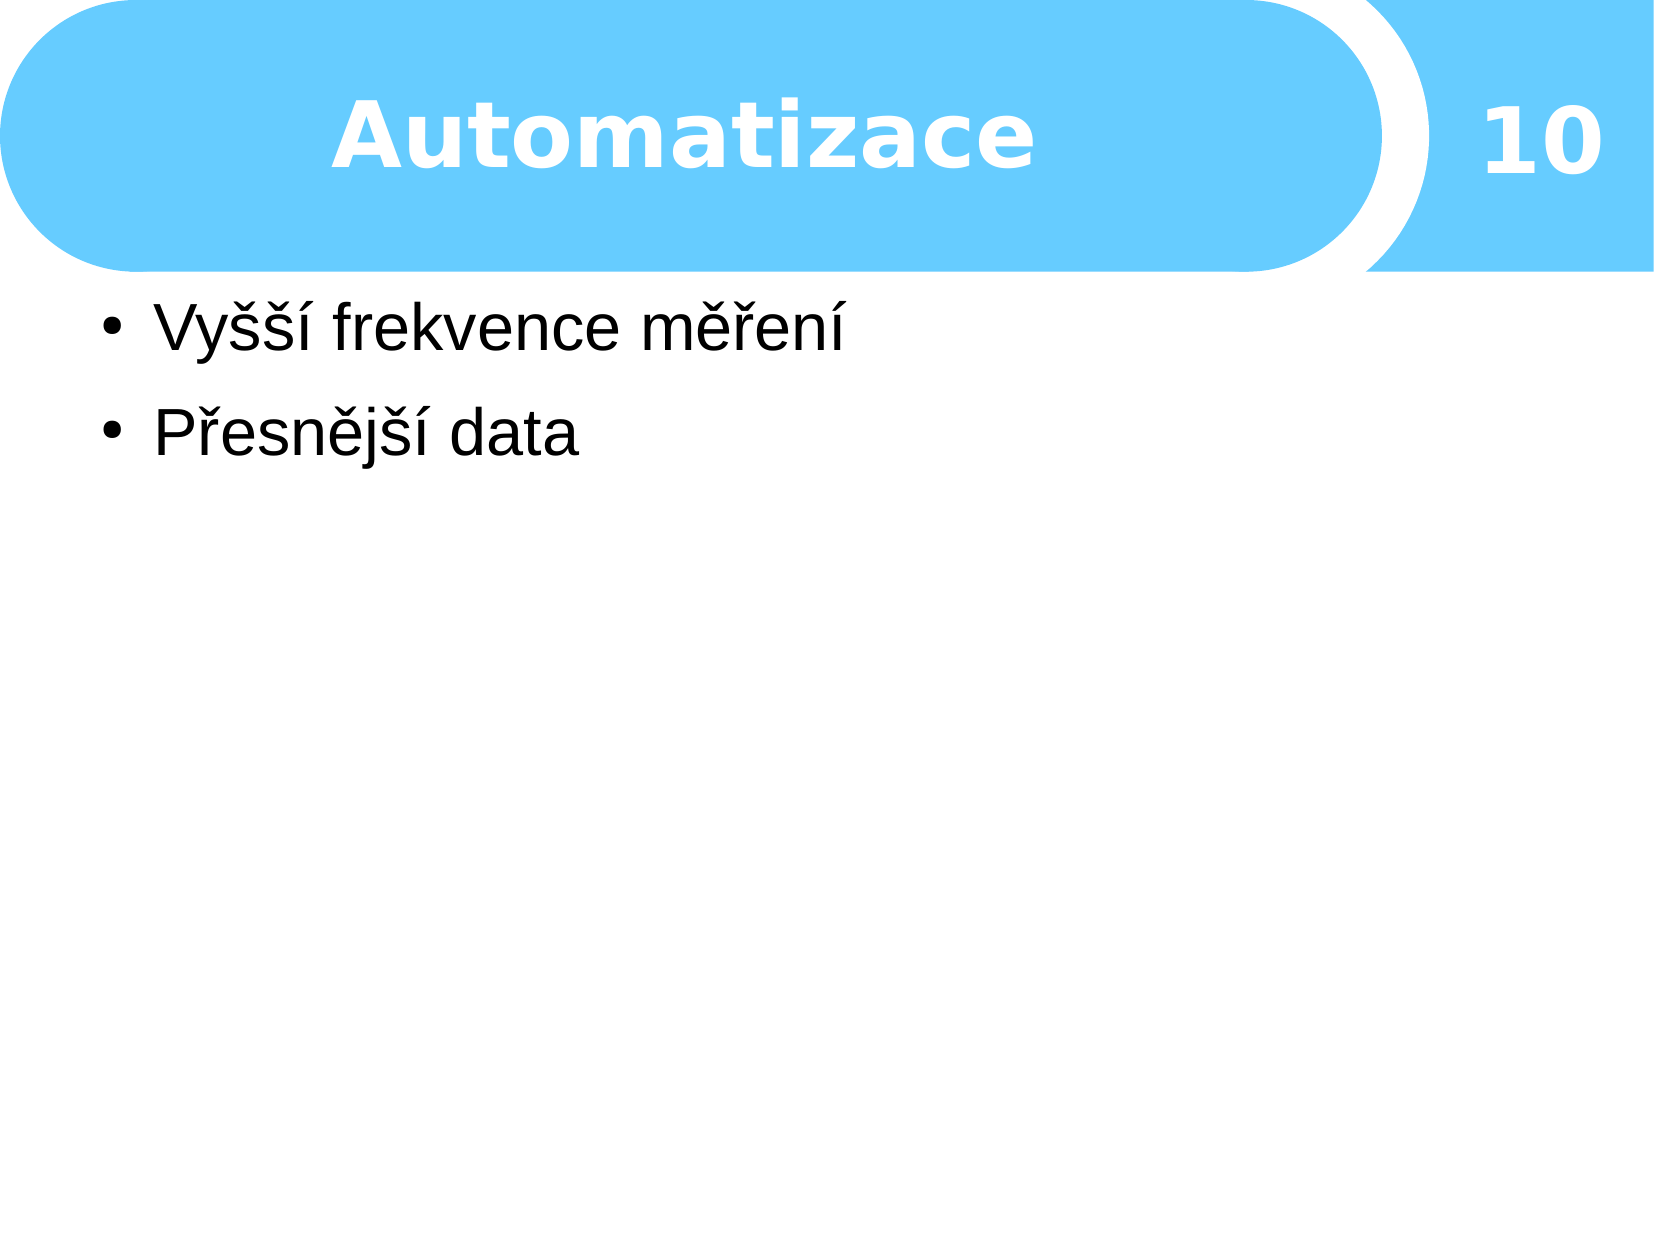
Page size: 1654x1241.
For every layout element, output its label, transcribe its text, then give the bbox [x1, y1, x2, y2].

title Automatizace [118, 0, 1252, 272]
list Vyšší frekvence měření Přesnější data [82, 290, 1571, 1010]
